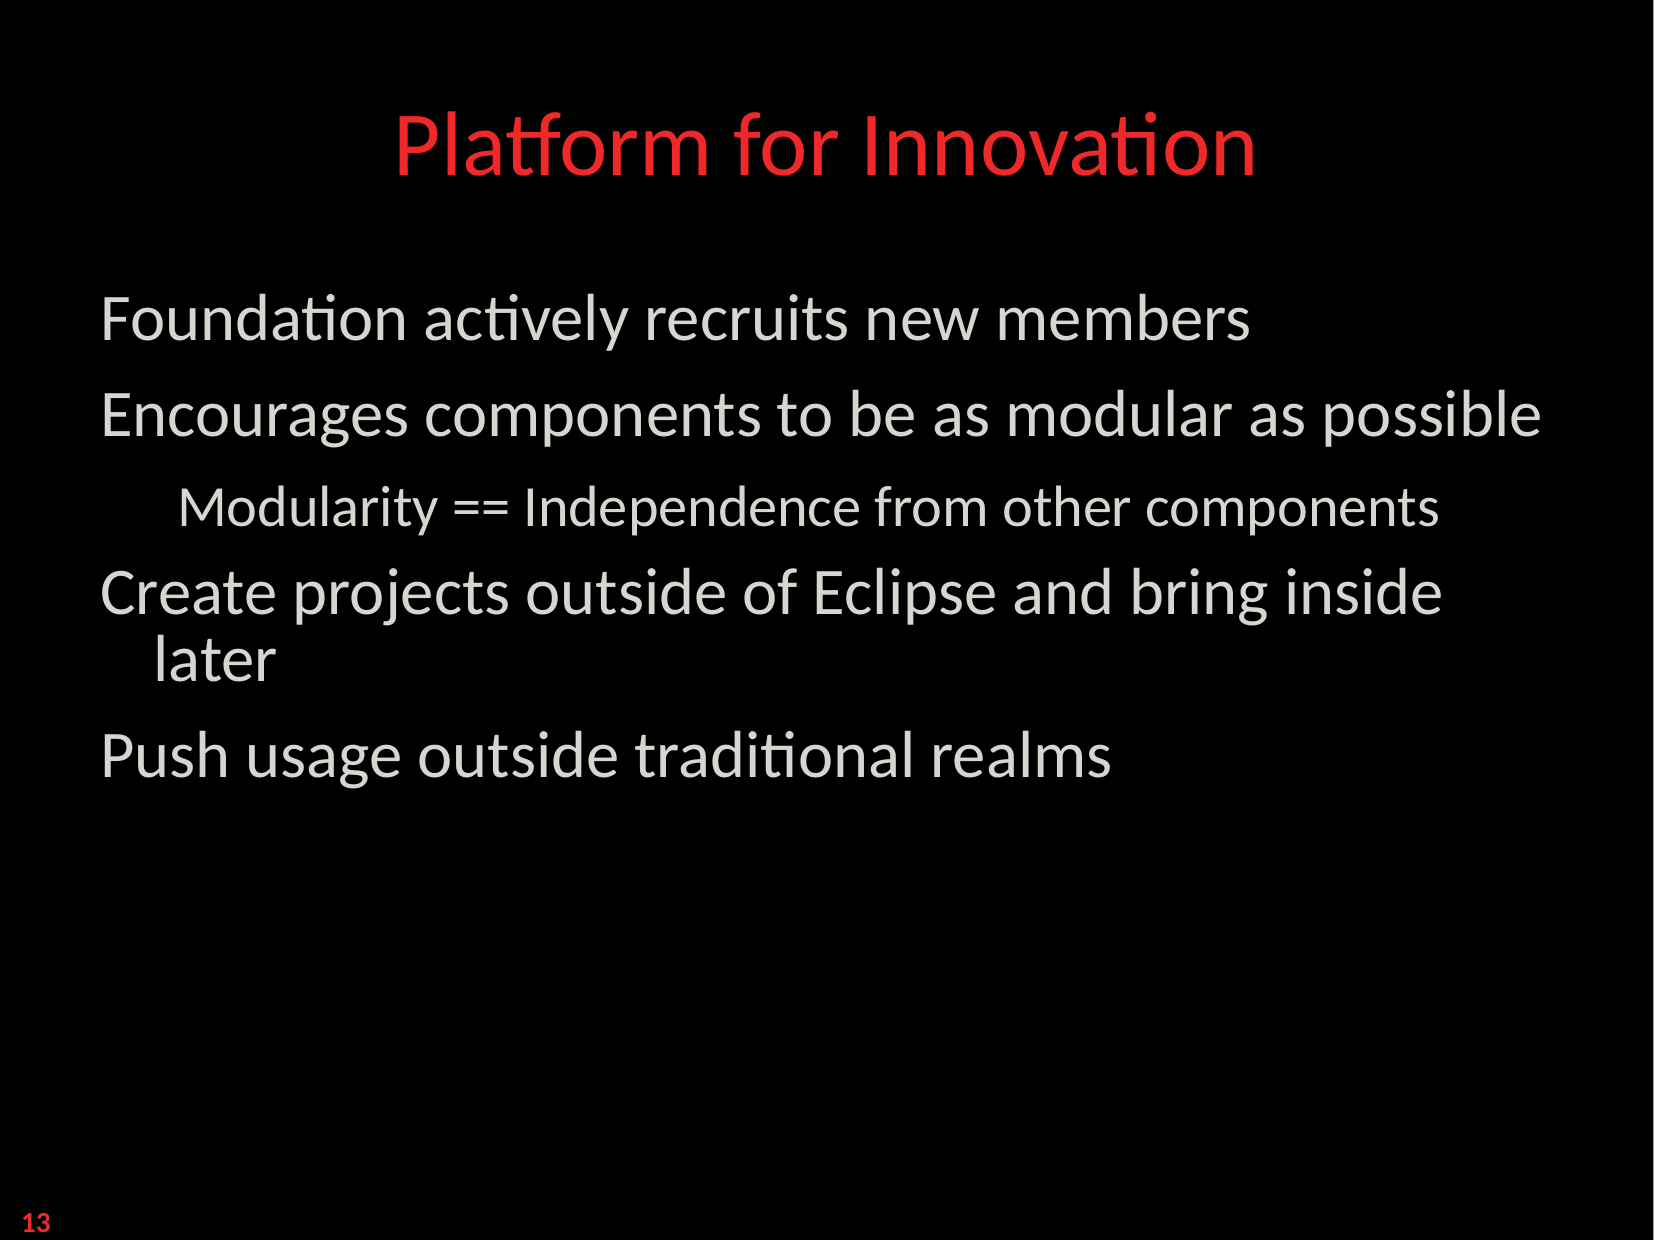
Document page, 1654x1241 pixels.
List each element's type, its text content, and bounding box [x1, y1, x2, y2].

list Foundation actively recruits new members Encourages components to be as modular as possible Modularity == Independence from other components Create projects outside of Eclipse and bring inside later Push usage outside traditional realms [82, 290, 1571, 1094]
title Platform for Innovation [82, 56, 1571, 250]
